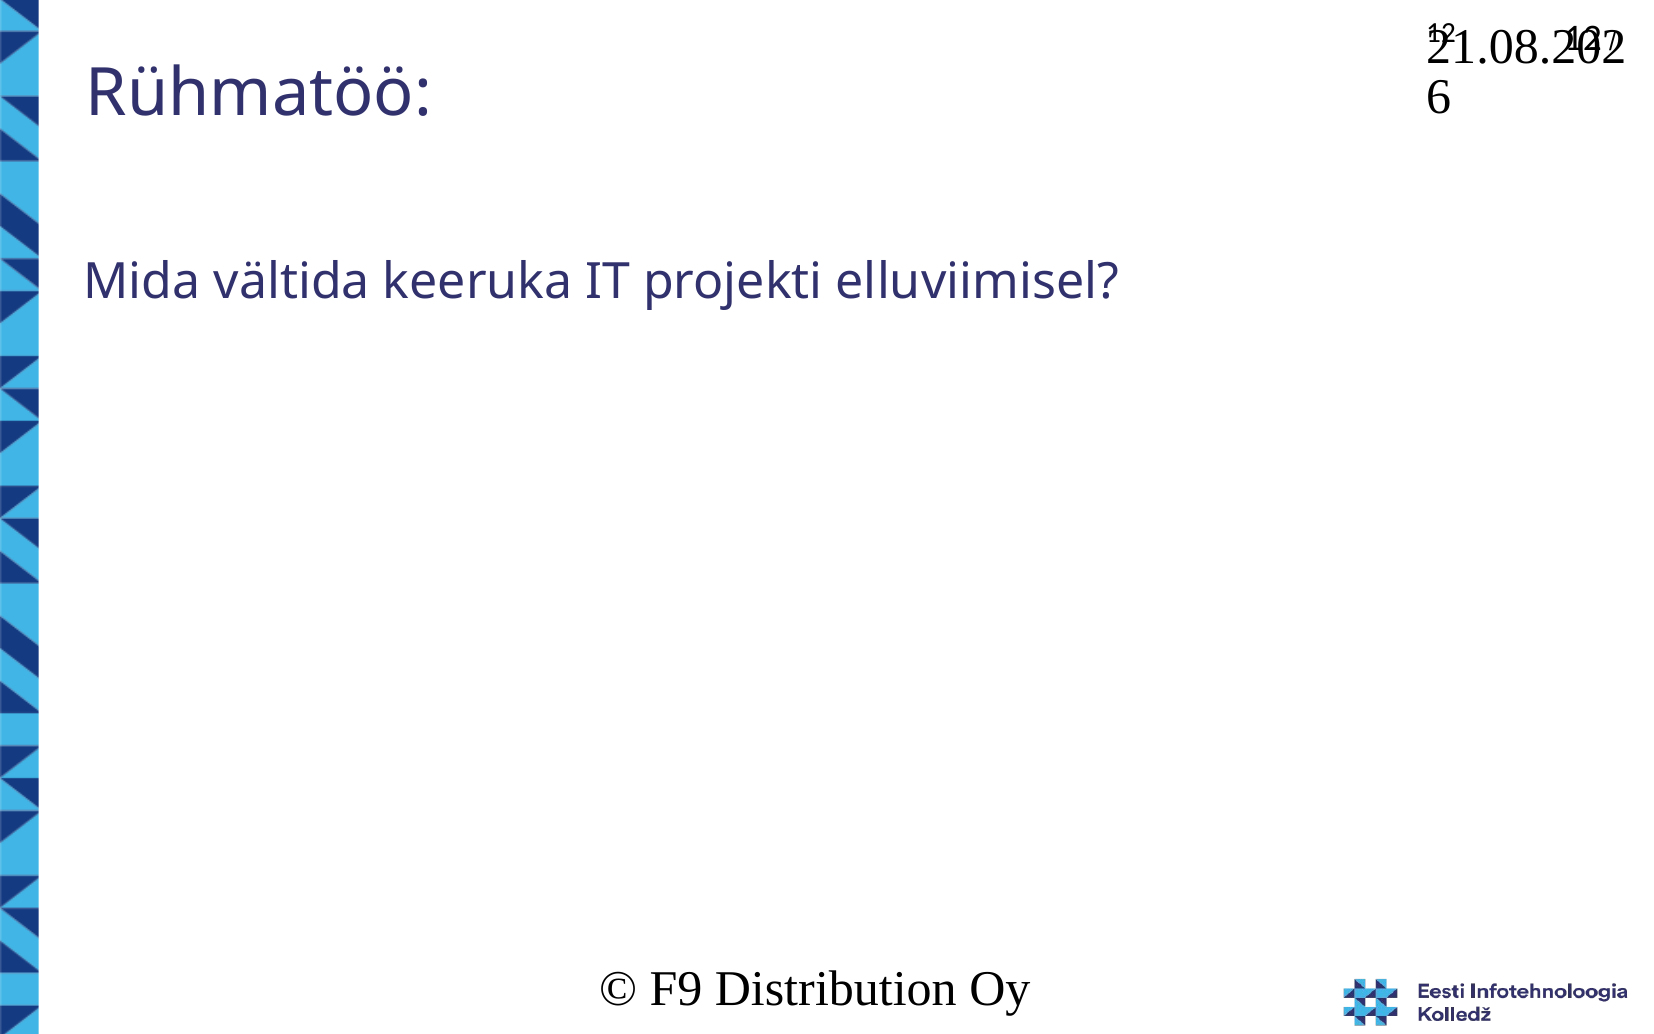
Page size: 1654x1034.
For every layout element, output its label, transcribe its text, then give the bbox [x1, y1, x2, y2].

slide_number <number> [1411, 5, 1648, 49]
list Mida vältida keeruka IT projekti elluviimisel? [68, 153, 1630, 957]
title Rühmatöö: [70, 41, 1630, 130]
footer © F9 Distribution Oy [584, 957, 1108, 1013]
